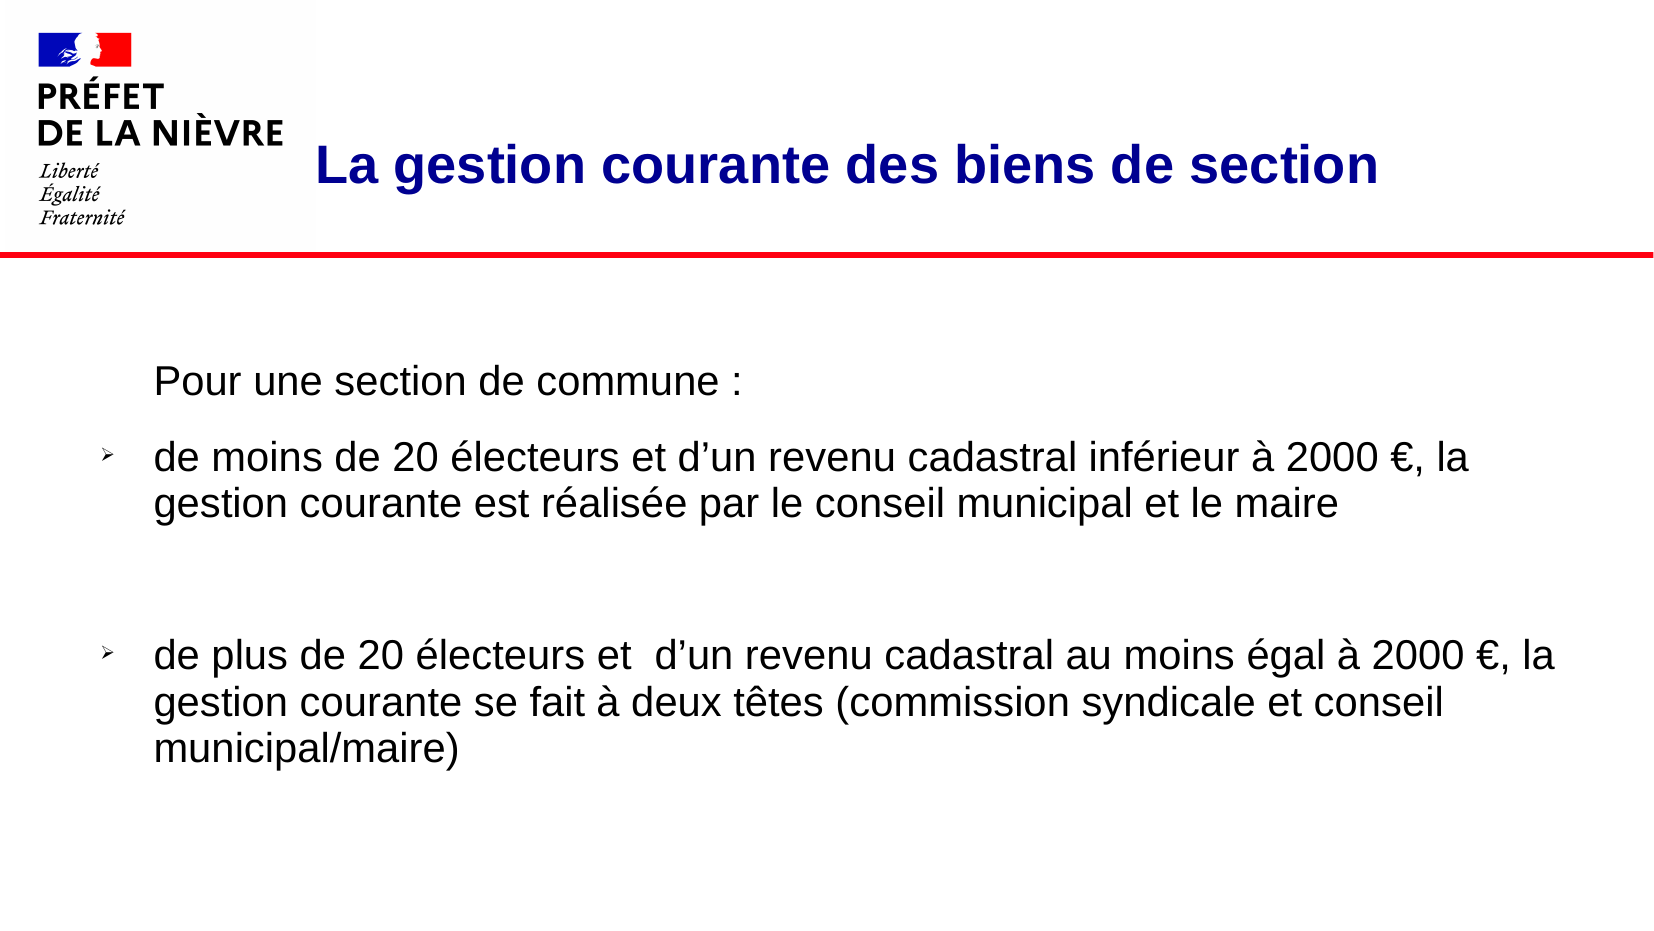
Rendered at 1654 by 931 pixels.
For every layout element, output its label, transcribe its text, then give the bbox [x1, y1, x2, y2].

title La gestion courante des biens de section [315, 134, 1561, 196]
list Pour une section de commune : de moins de 20 électeurs et d’un revenu cadastral inférieur à 2000 €, la gestion courante est réalisée par le conseil municipal et le maire de plus de 20 électeurs et d’un revenu cadastral au moins égal à 2000 €, la gestion courante se fait à deux têtes (commission syndicale et conseil municipal/maire) [82, 357, 1571, 781]
picture [5, 0, 316, 252]
